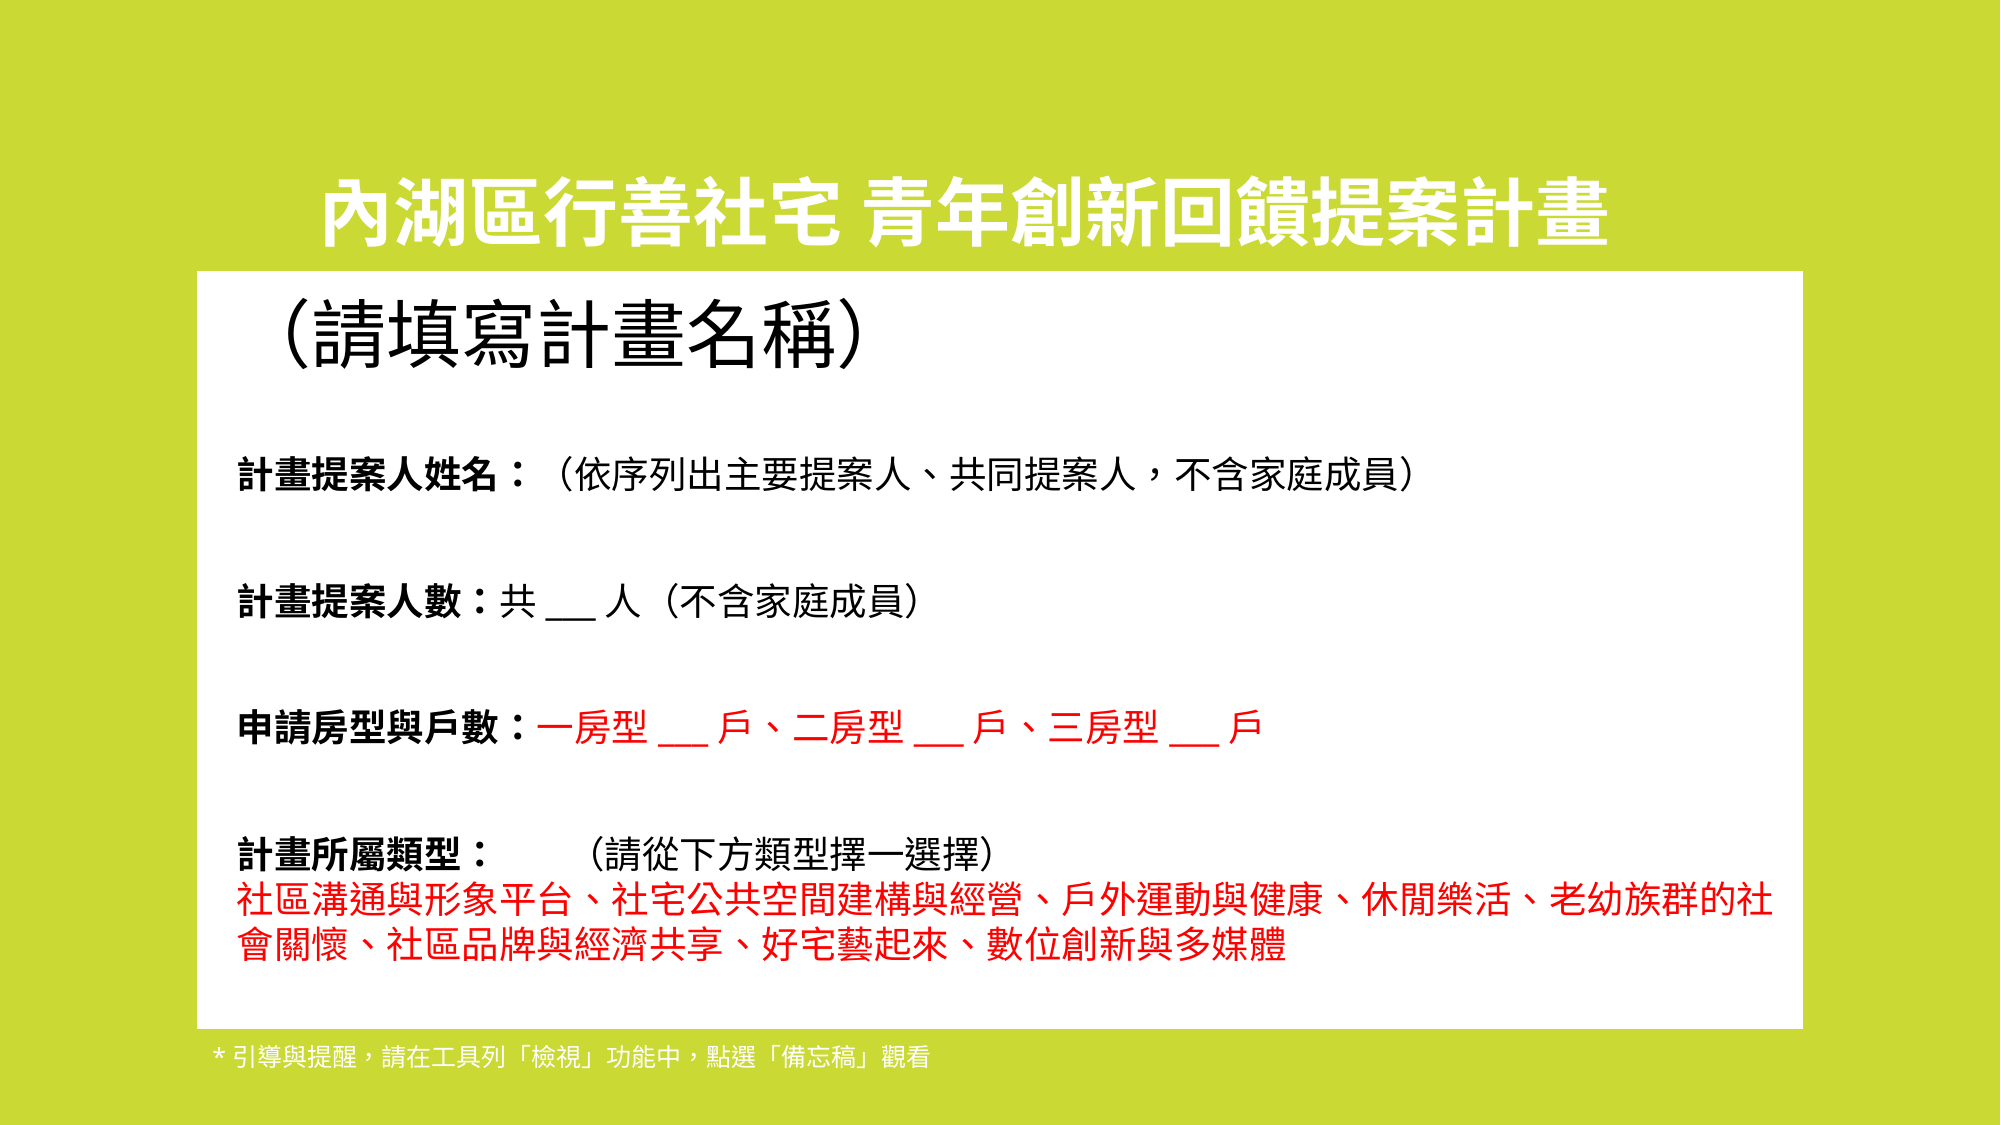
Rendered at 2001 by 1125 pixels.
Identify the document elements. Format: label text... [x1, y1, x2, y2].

text_box 計畫提案人數：共___人（不含家庭成員） [221, 570, 947, 631]
text_box 計畫提案人姓名：（依序列出主要提案人、共同提案人，不含家庭成員） [221, 443, 1464, 504]
text_box [0, 0, 2000, 1125]
text_box 申請房型與戶數：一房型___戶、二房型___戶、三房型___戶 [221, 696, 1277, 803]
text_box 內湖區行善社宅 青年創新回饋提案計畫 [303, 158, 1644, 265]
text_box *引導與提醒，請在工具列「檢視」功能中，點選「備忘稿」觀看 [197, 1033, 946, 1080]
text_box （請填寫計畫名稱） [221, 280, 1779, 387]
text_box 計畫所屬類型： （請從下方類型擇一選擇） 社區溝通與形象平台、社宅公共空間建構與經營、戶外運動與健康、休閒樂活、老幼族群的社會關懷、社區品牌與經濟共享、好宅藝起來、數位創新與多媒體 [221, 823, 1803, 975]
